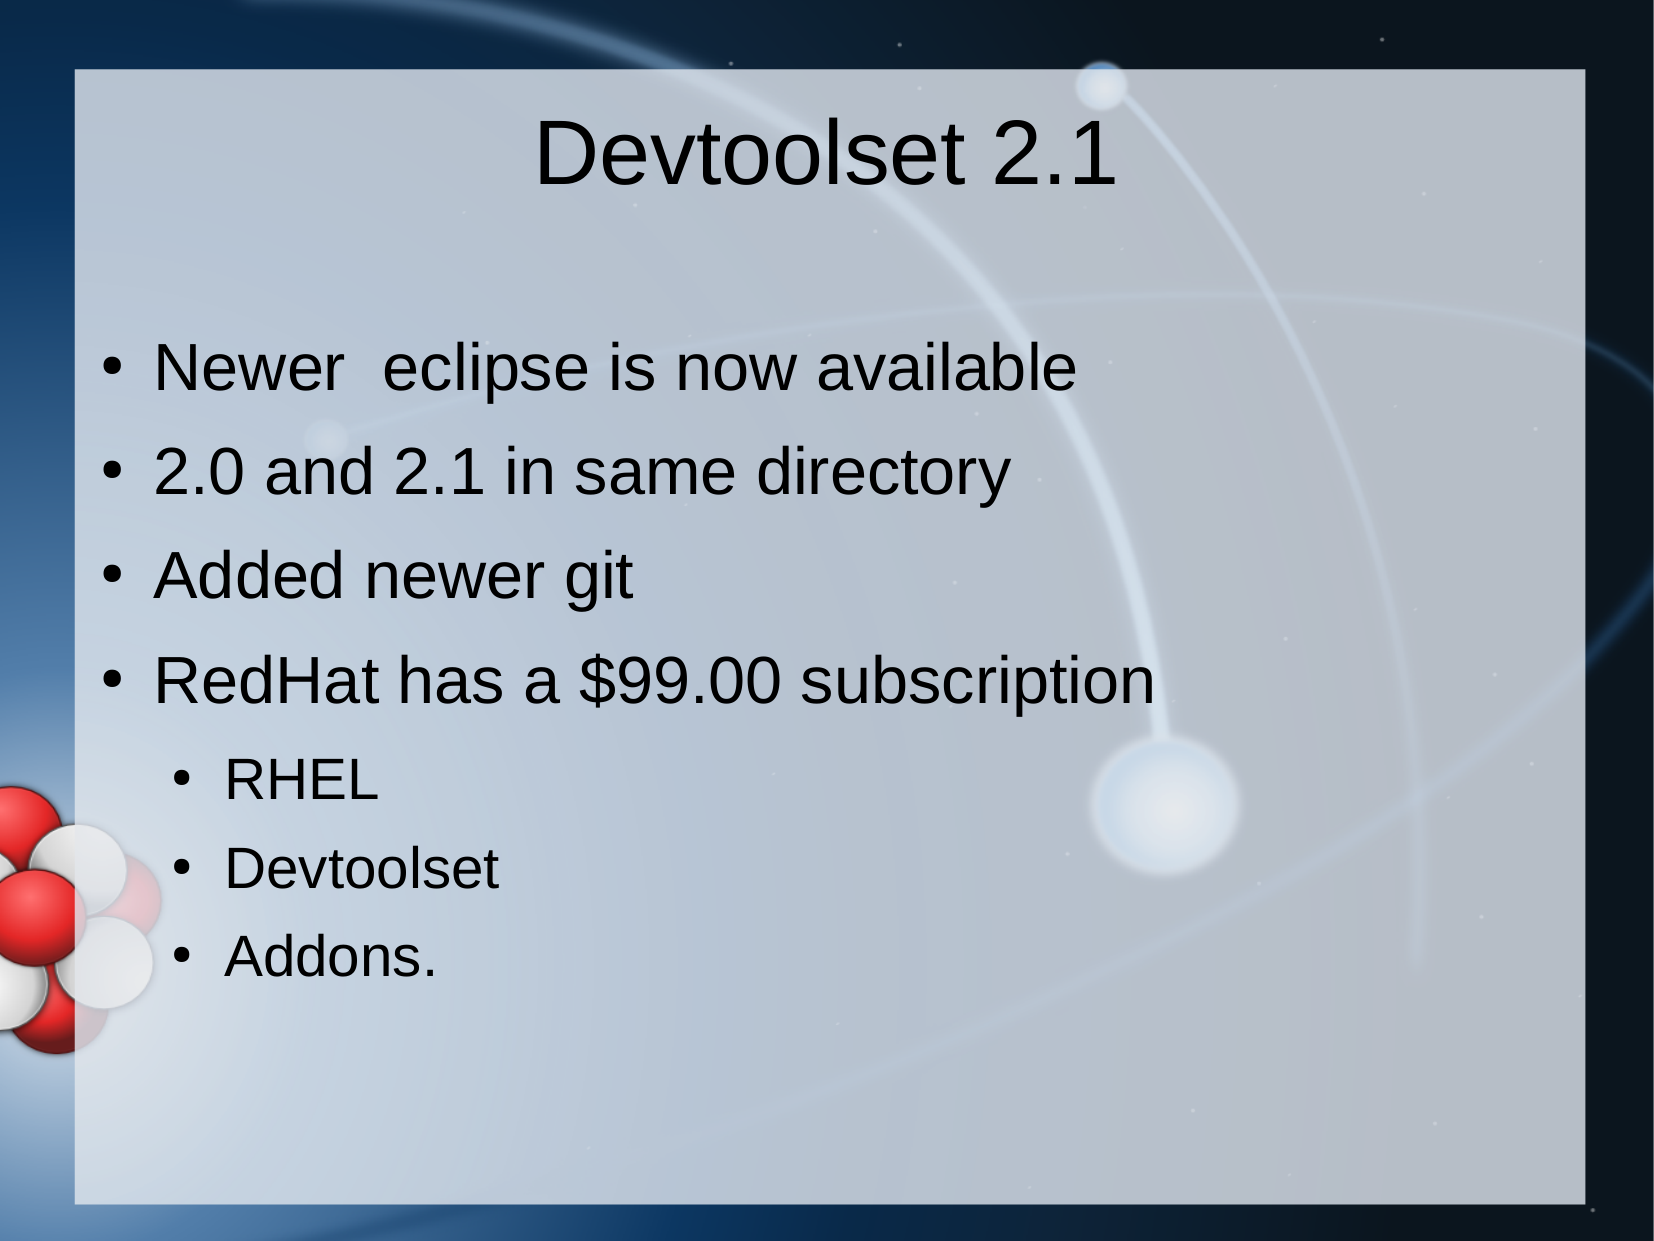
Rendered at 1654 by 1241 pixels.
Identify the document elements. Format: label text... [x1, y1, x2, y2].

list Newer eclipse is now available 2.0 and 2.1 in same directory Added newer git RedHat has a $99.00 subscription RHEL Devtoolset Addons. [82, 330, 1571, 1109]
picture [0, 0, 1654, 1241]
title Devtoolset 2.1 [82, 49, 1571, 257]
